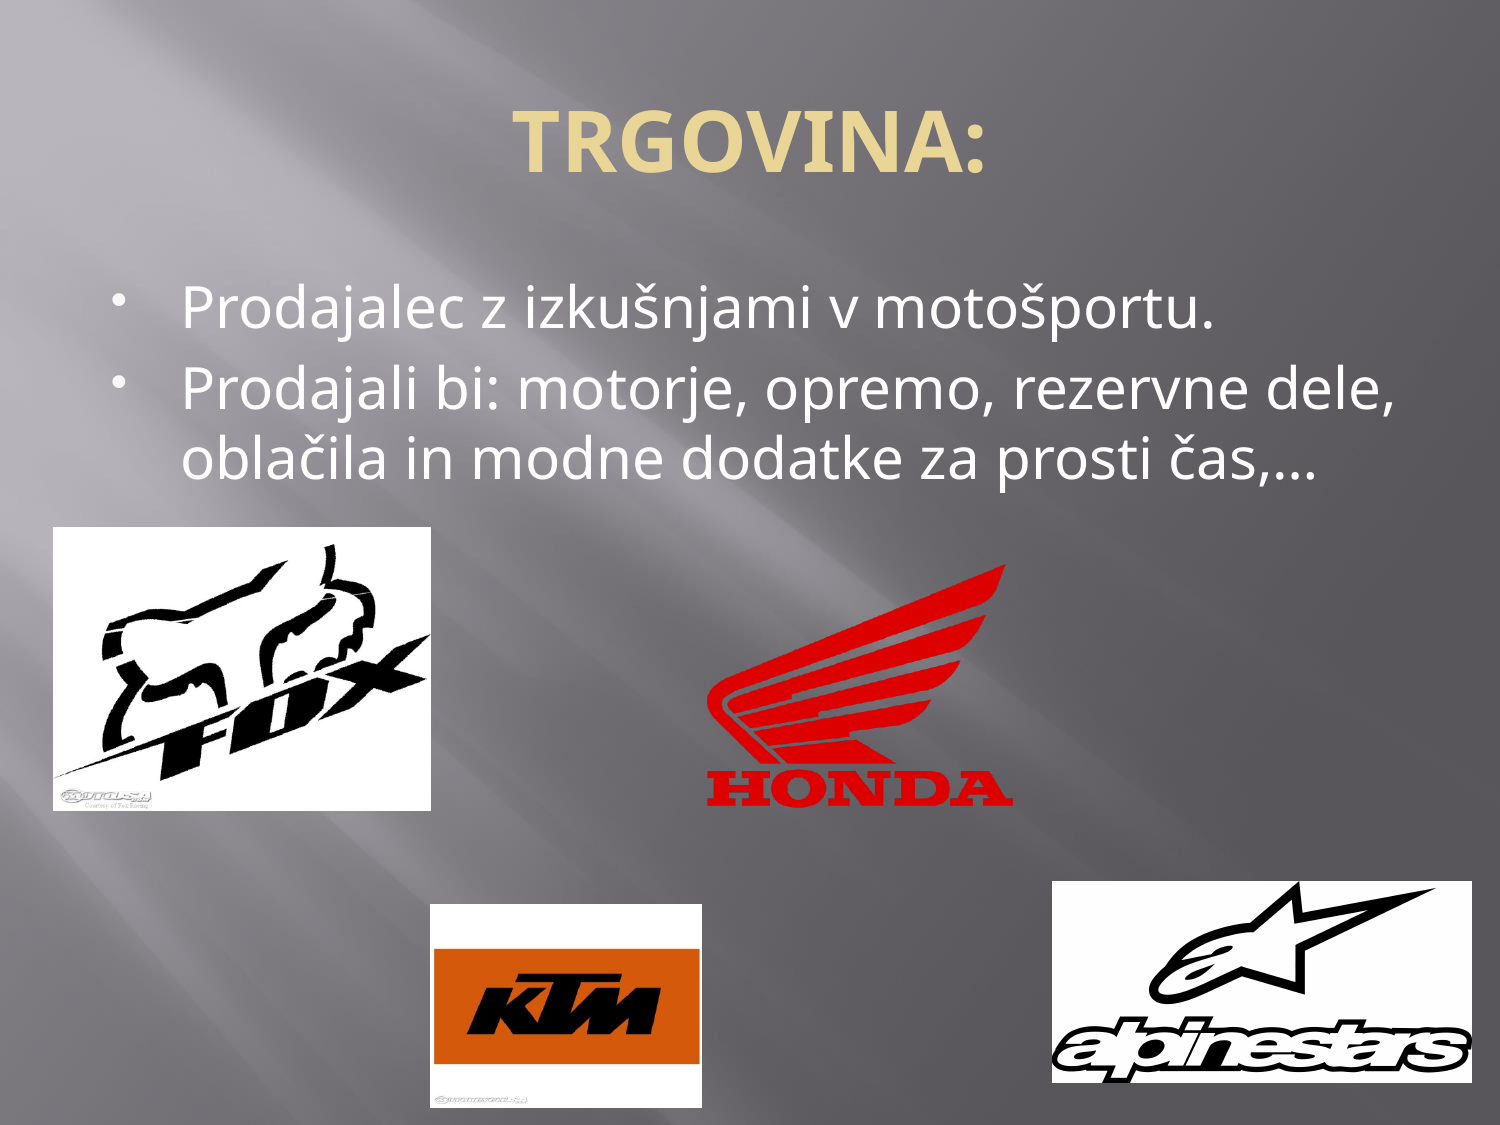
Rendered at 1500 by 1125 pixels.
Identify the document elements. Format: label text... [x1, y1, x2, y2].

title TRGOVINA: [75, 45, 1425, 233]
list Prodajalec z izkušnjami v motošportu. Prodajali bi: motorje, opremo, rezervne dele, oblačila in modne dodatke za prosti čas,… [75, 262, 1425, 1035]
picture [0, 0, 1500, 1125]
